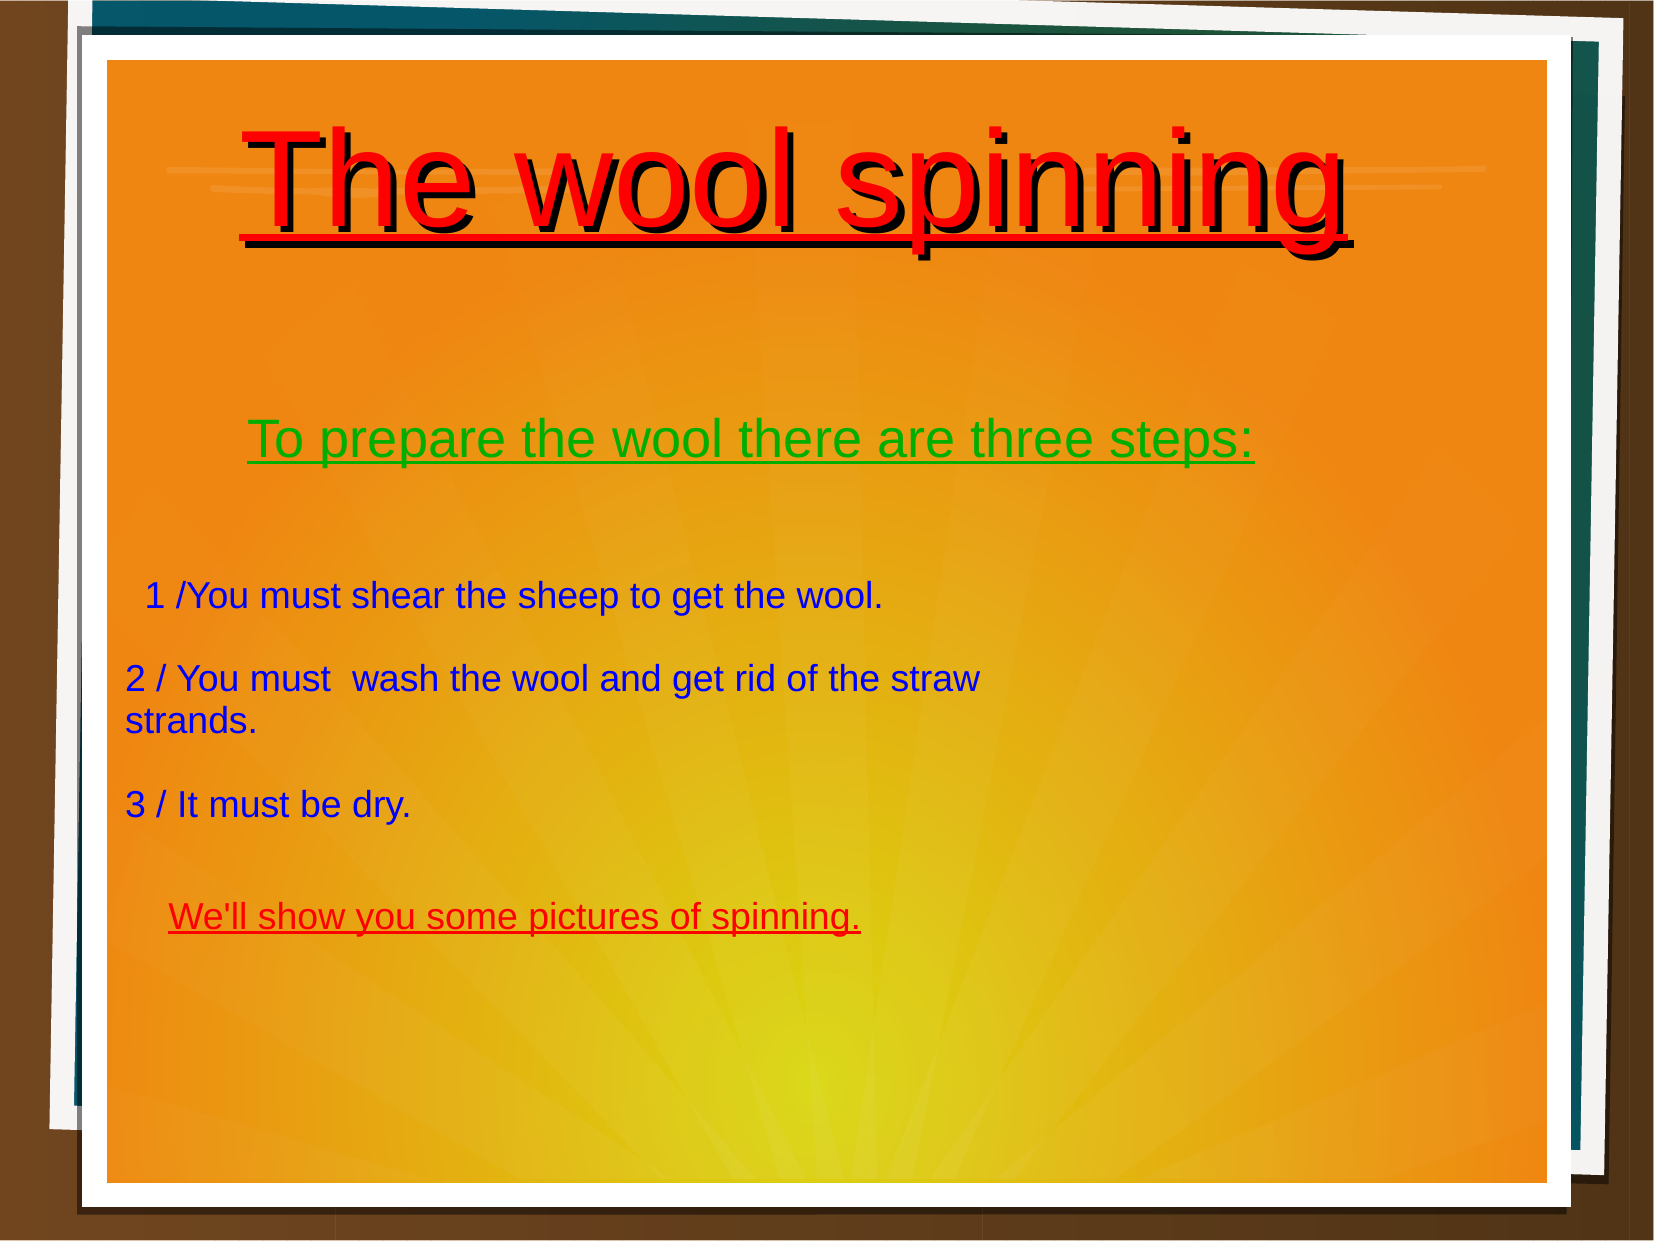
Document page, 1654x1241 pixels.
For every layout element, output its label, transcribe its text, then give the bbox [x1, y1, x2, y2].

text_box We'll show you some pictures of spinning. [153, 845, 886, 945]
text_box 2 / You must wash the wool and get rid of the straw strands. 3 / It must be dry. [110, 650, 1052, 834]
text_box 1 /You must shear the sheep to get the wool. [129, 566, 1008, 624]
text_box To prepare the wool there are three steps: [232, 401, 1288, 477]
text_box The wool spinning [224, 94, 1654, 264]
